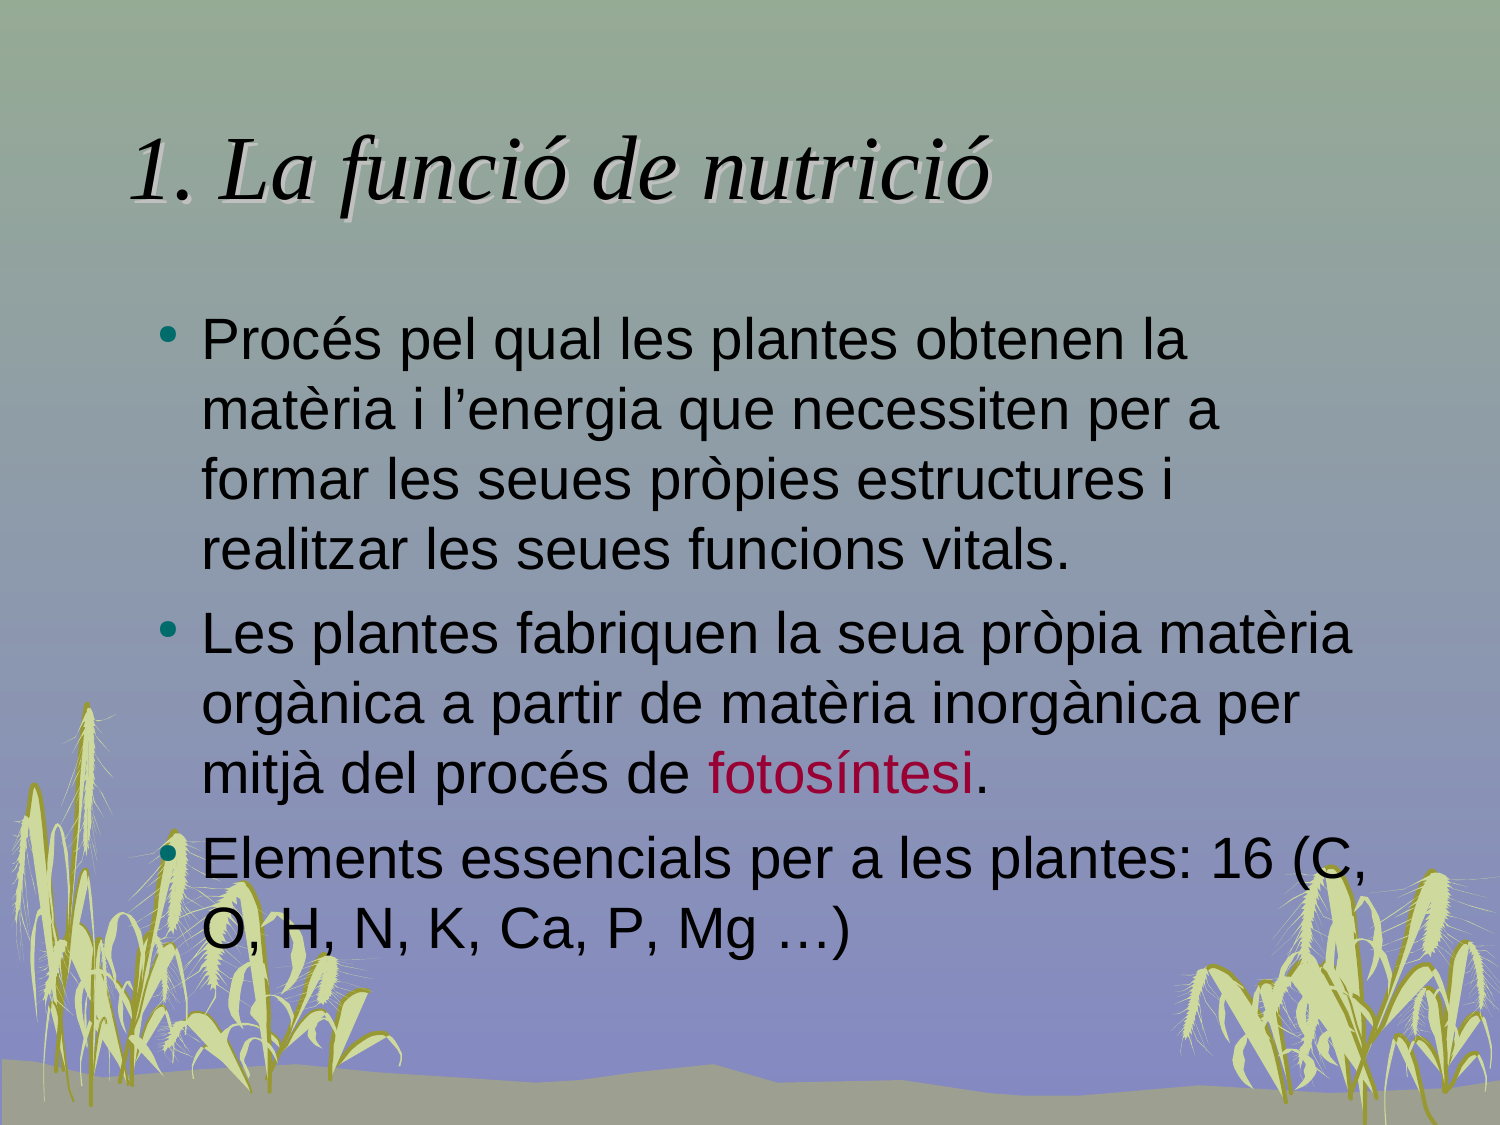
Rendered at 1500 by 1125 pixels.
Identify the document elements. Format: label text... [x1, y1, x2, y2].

title 1. La funció de nutrició [112, 44, 1388, 281]
list Procés pel qual les plantes obtenen la matèria i l’energia que necessiten per a formar les seues pròpies estructures i realitzar les seues funcions vitals. Les plantes fabriquen la seua pròpia matèria orgànica a partir de matèria inorgànica per mitjà del procés de fotosíntesi. Elements essencials per a les plantes: 16 (C, O, H, N, K, Ca, P, Mg …) [112, 293, 1388, 989]
